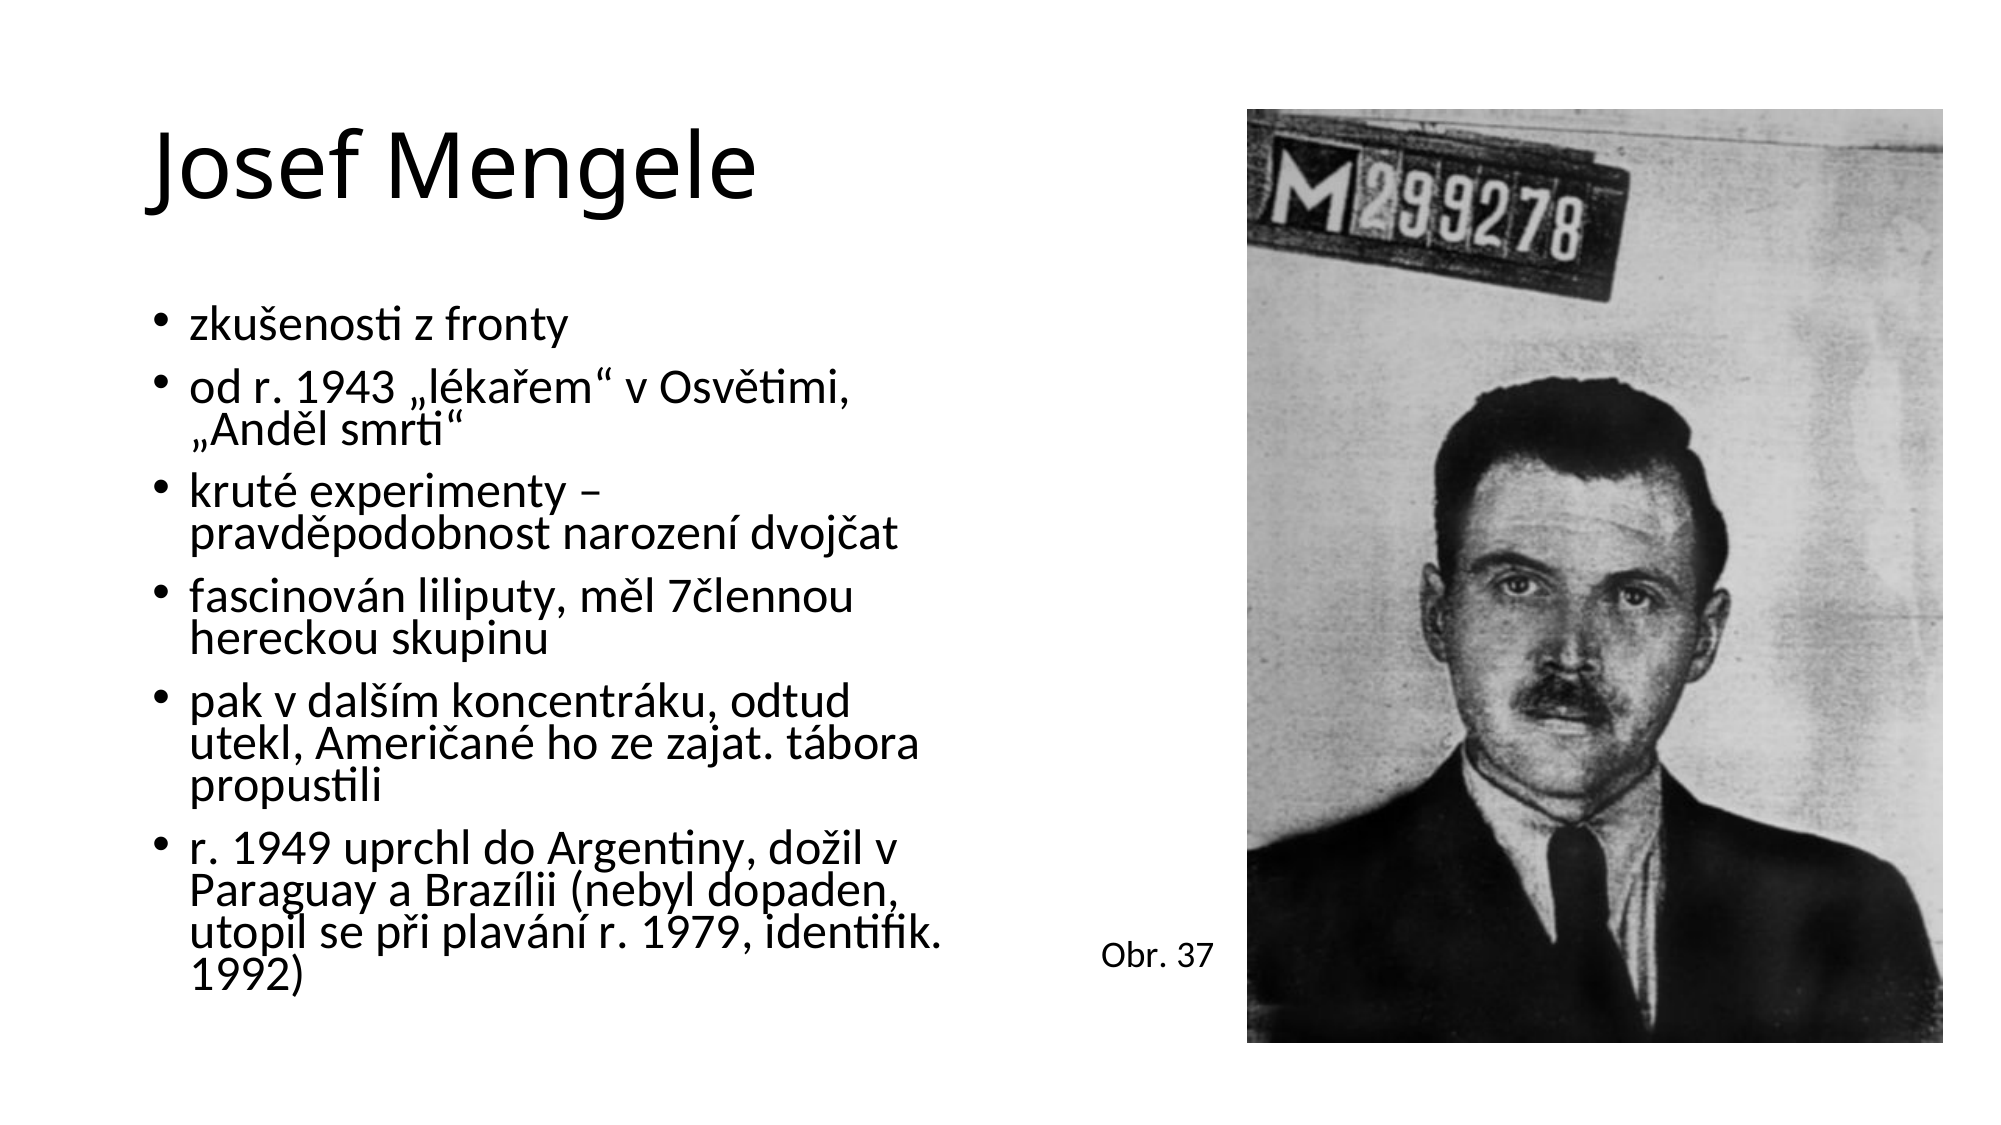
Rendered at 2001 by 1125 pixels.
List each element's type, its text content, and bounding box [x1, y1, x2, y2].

title Josef Mengele [137, 59, 1863, 278]
text_box [1247, 109, 1943, 1043]
text_box Obr. 37 [1086, 922, 1339, 984]
list zkušenosti z fronty od r. 1943 „lékařem“ v Osvětimi, „Anděl smrti“ kruté experimenty – pravděpodobnost narození dvojčat fascinován liliputy, měl 7člennou hereckou skupinu pak v dalším koncentráku, odtud utekl, Američané ho ze zajat. tábora propustili r. 1949 uprchl do Argentiny, dožil v Paraguay a Brazílii (nebyl dopaden, utopil se při plavání r. 1979, identifik. 1992) [137, 299, 988, 1083]
